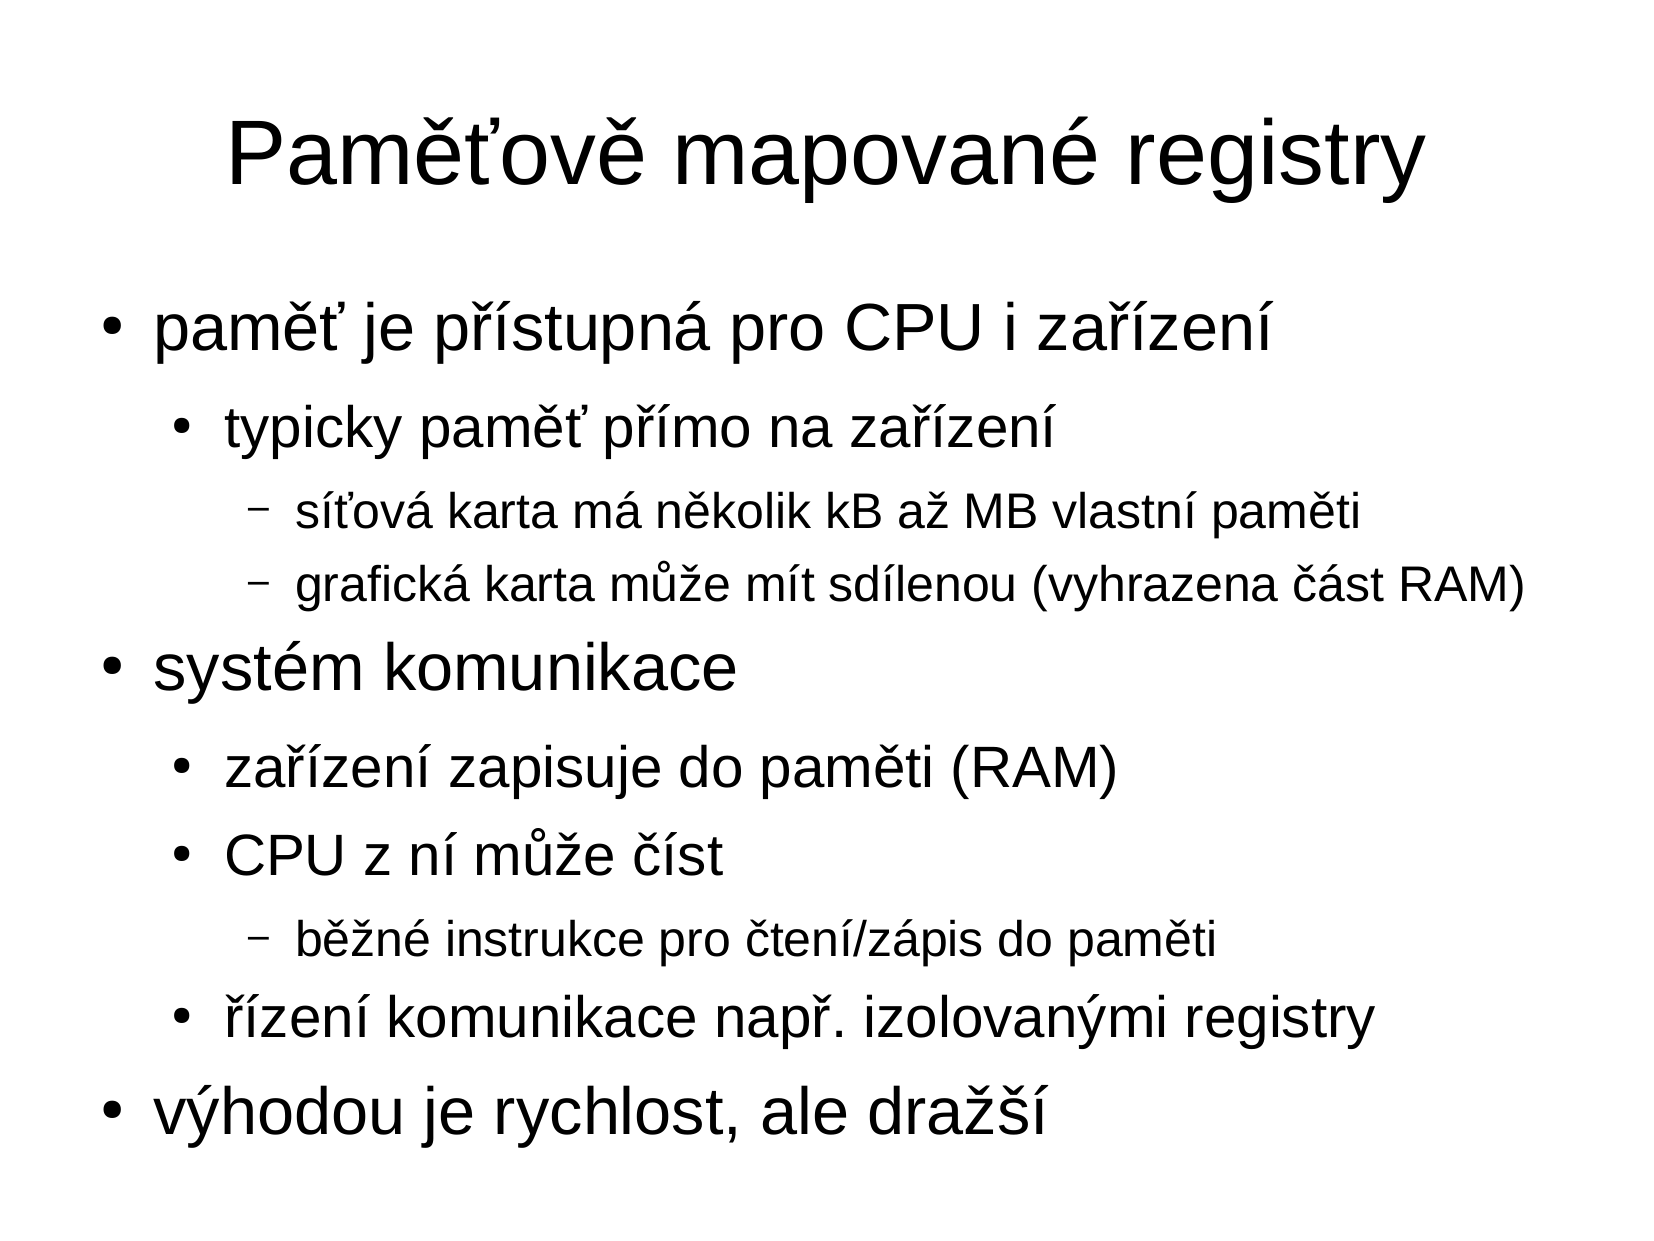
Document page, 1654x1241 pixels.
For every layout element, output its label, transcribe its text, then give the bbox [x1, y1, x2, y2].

title Paměťově mapované registry [82, 56, 1571, 250]
list paměť je přístupná pro CPU i zařízení typicky paměť přímo na zařízení síťová karta má několik kB až MB vlastní paměti grafická karta může mít sdílenou (vyhrazena část RAM) systém komunikace zařízení zapisuje do paměti (RAM) CPU z ní může číst běžné instrukce pro čtení/zápis do paměti řízení komunikace např. izolovanými registry výhodou je rychlost, ale dražší [82, 290, 1571, 1148]
